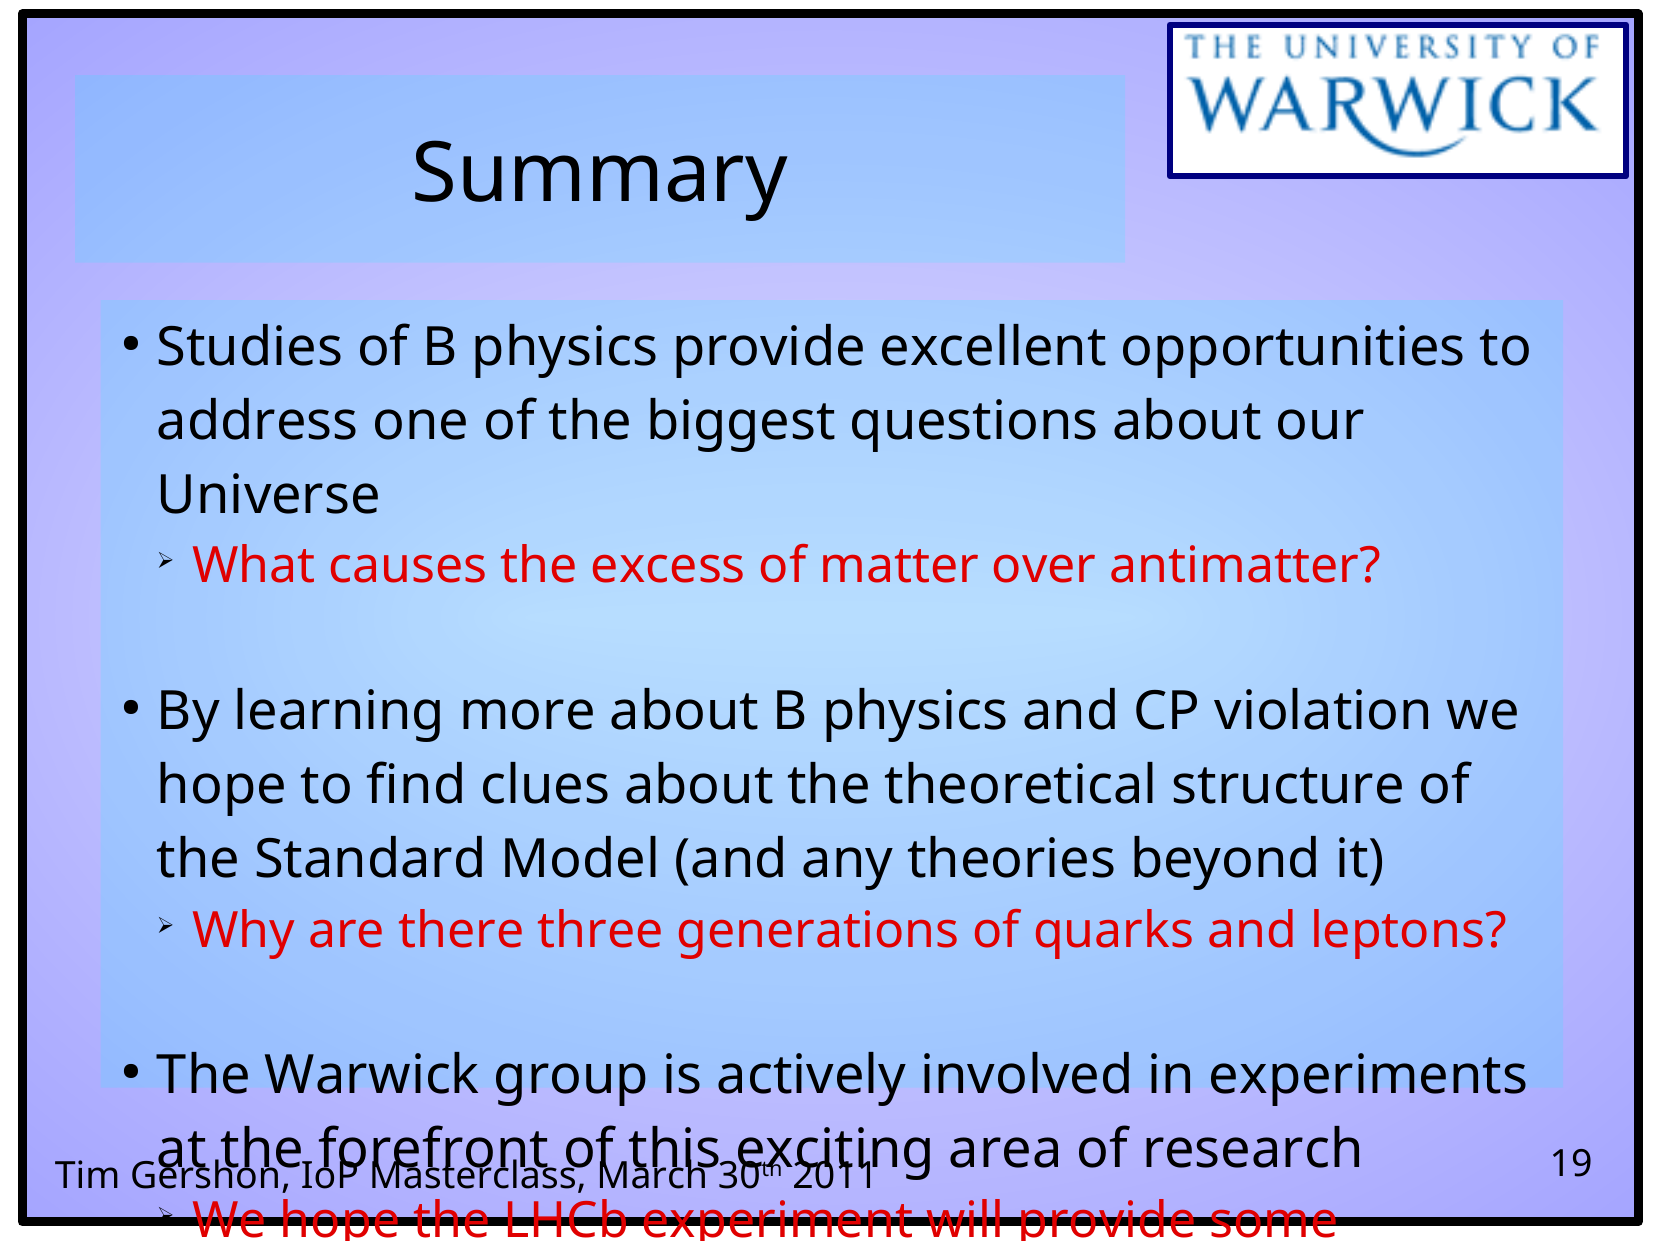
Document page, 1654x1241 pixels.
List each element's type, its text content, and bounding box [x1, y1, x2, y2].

text_box [350, 1213, 364, 1222]
text_box [333, 1212, 345, 1222]
text_box [677, 1212, 688, 1220]
text_box [211, 1212, 219, 1222]
text_box [365, 1212, 379, 1222]
text_box [686, 1212, 700, 1222]
text_box [422, 1212, 435, 1222]
text_box [512, 1212, 534, 1222]
text_box [260, 1212, 283, 1222]
text_box [815, 1213, 827, 1222]
text_box [317, 1213, 333, 1222]
text_box [842, 1213, 856, 1221]
text_box [1075, 1213, 1091, 1222]
text_box [663, 1212, 678, 1222]
text_box [785, 1212, 793, 1222]
text_box [1317, 1213, 1331, 1221]
text_box [798, 1213, 810, 1222]
text_box [749, 1212, 759, 1222]
text_box [830, 1212, 842, 1222]
text_box [456, 1212, 469, 1222]
text_box [394, 1212, 418, 1222]
text_box [1175, 1213, 1189, 1221]
text_box [469, 1213, 483, 1221]
text_box [440, 1213, 454, 1222]
text_box [561, 1212, 570, 1222]
text_box [574, 1212, 602, 1222]
text_box [200, 1212, 209, 1222]
text_box [288, 1213, 302, 1222]
text_box [221, 1212, 230, 1222]
text_box [1026, 1213, 1040, 1222]
text_box [1272, 1213, 1284, 1222]
text_box [622, 1212, 648, 1222]
text_box Summary [75, 75, 1126, 263]
text_box [1144, 1213, 1159, 1222]
text_box [245, 1213, 259, 1221]
text_box Studies of B physics provide excellent opportunities to address one of the biggest questions about our Universe What causes the excess of matter over antimatter? By learning more about B physics and CP violation we hope to find clues about the theoretical structure of the Standard Model (and any theories beyond it) Why are there three generations of quarks and leptons? The Warwick group is actively involved in experiments at the forefront of this exciting area of research We hope the LHCb experiment will provide some answers! [71, 300, 1576, 1090]
text_box [22, 13, 1639, 1222]
text_box [1240, 1213, 1256, 1222]
text_box [538, 1212, 557, 1216]
text_box [232, 1212, 245, 1222]
text_box Tim Gershon, IoP Masterclass, March 30th 2011 [72, 1136, 861, 1212]
text_box [484, 1212, 508, 1222]
text_box [304, 1212, 317, 1222]
picture [1172, 27, 1623, 174]
text_box [764, 1212, 780, 1222]
text_box <number> [1533, 1125, 1609, 1201]
text_box [648, 1213, 662, 1221]
text_box [705, 1213, 719, 1222]
text_box [873, 1213, 887, 1222]
text_box [607, 1213, 621, 1222]
text_box [734, 1213, 748, 1221]
text_box [1289, 1213, 1301, 1222]
text_box [720, 1212, 734, 1222]
text_box [379, 1213, 393, 1221]
